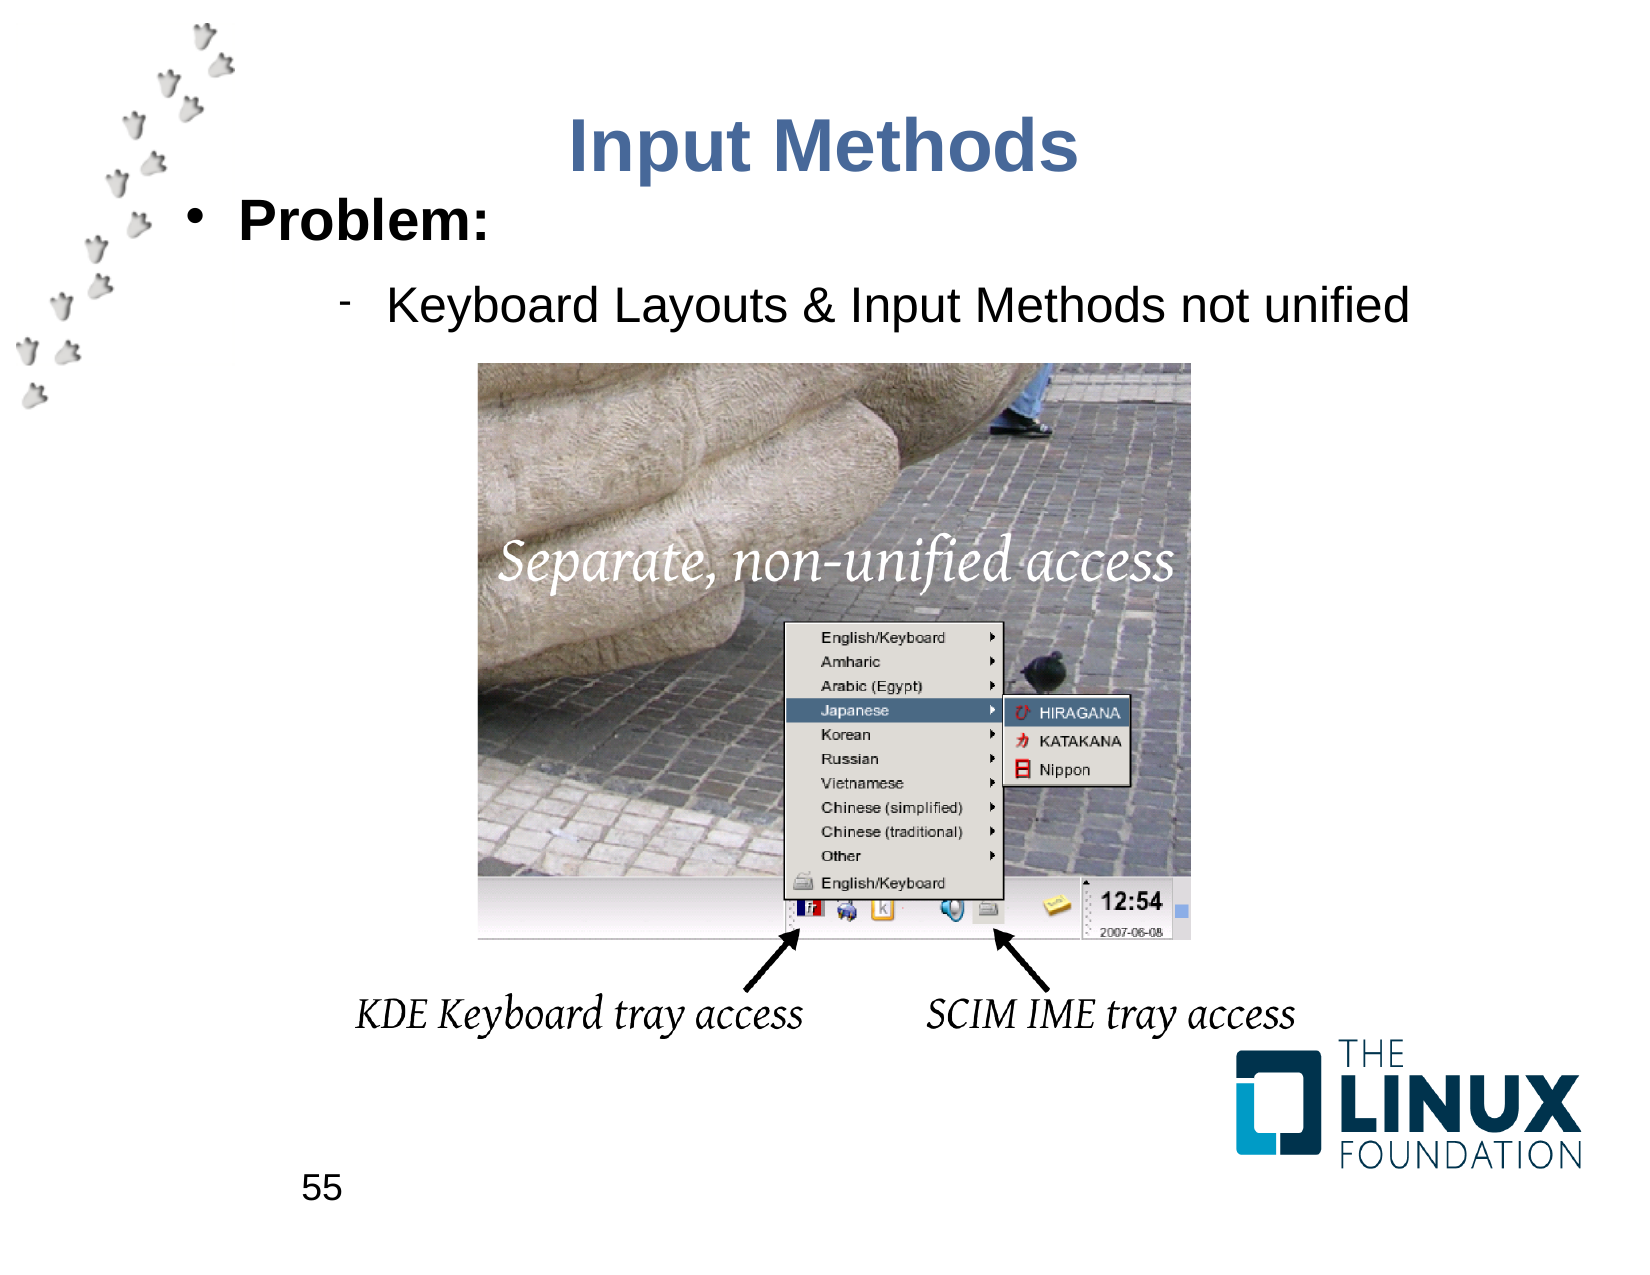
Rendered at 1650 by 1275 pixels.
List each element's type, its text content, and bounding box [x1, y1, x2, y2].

picture [16, 23, 235, 430]
list Problem: Keyboard Layouts & Input Methods not unified [150, 191, 1530, 453]
title Input Methods [135, 51, 1515, 245]
picture [355, 363, 1613, 1200]
